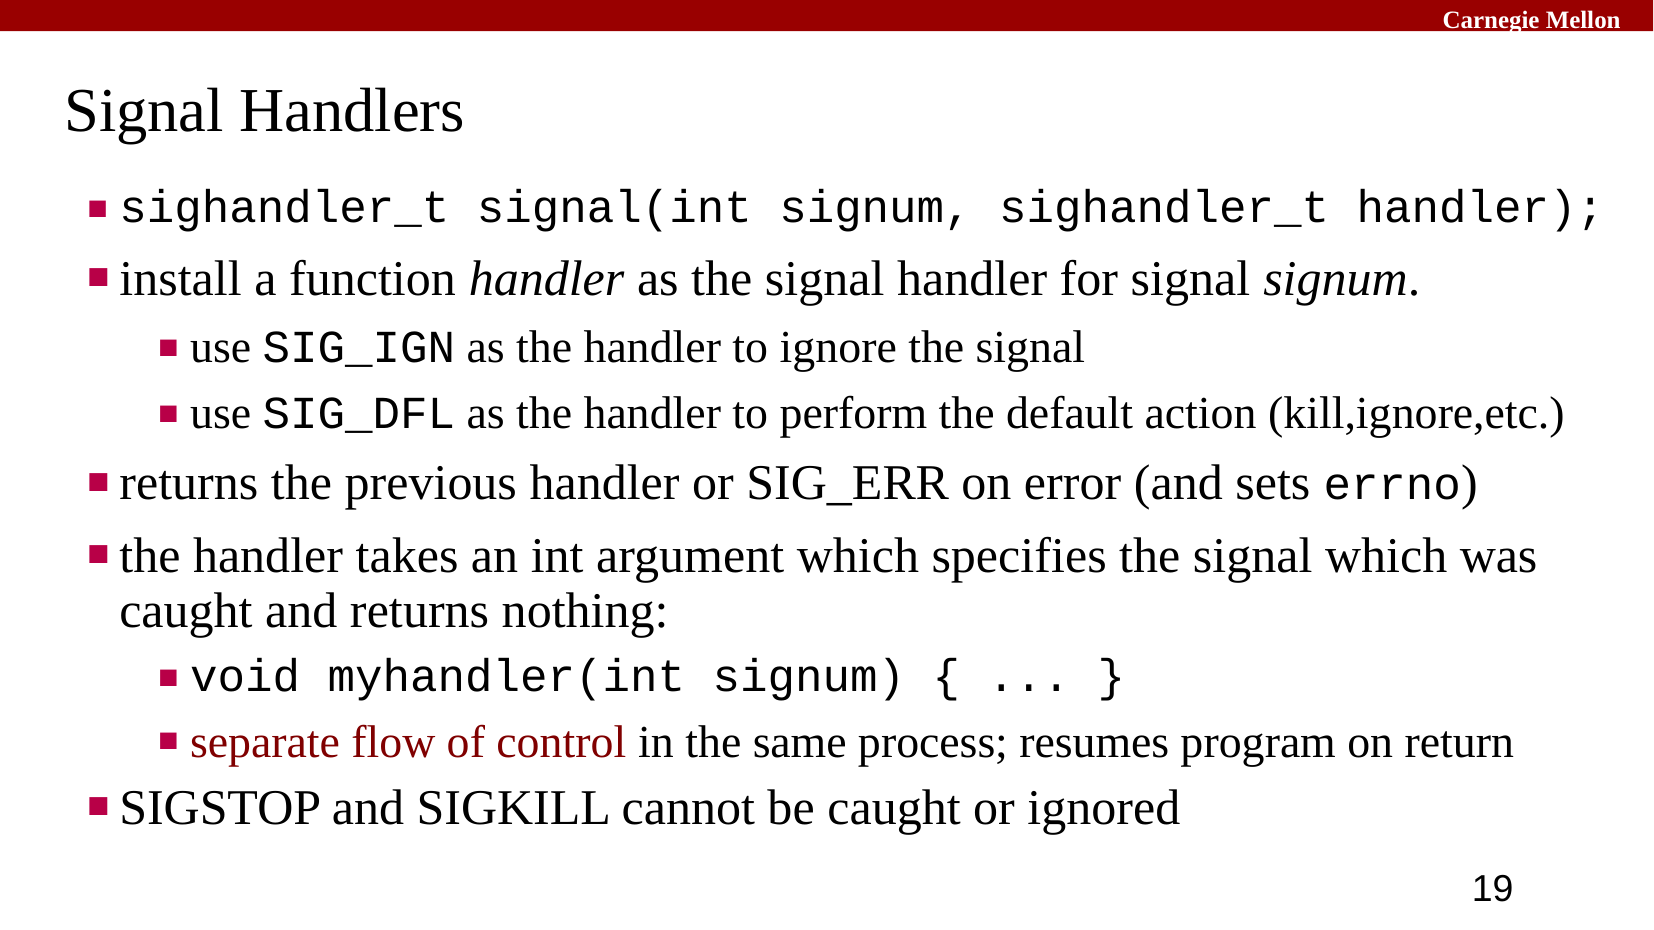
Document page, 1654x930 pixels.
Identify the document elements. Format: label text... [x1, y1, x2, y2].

title Signal Handlers [64, 58, 1576, 163]
list sighandler_t signal(int signum, sighandler_t handler); install a function handler as the signal handler for signal signum. use SIG_IGN as the handler to ignore the signal use SIG_DFL as the handler to perform the default action (kill,ignore,etc.) returns the previous handler or SIG_ERR on error (and sets errno) the handler takes an int argument which specifies the signal which was caught and returns nothing: void myhandler(int signum) { ... } separate flow of control in the same process; resumes program on return SIGSTOP and SIGKILL cannot be caught or ignored [71, 184, 1606, 901]
